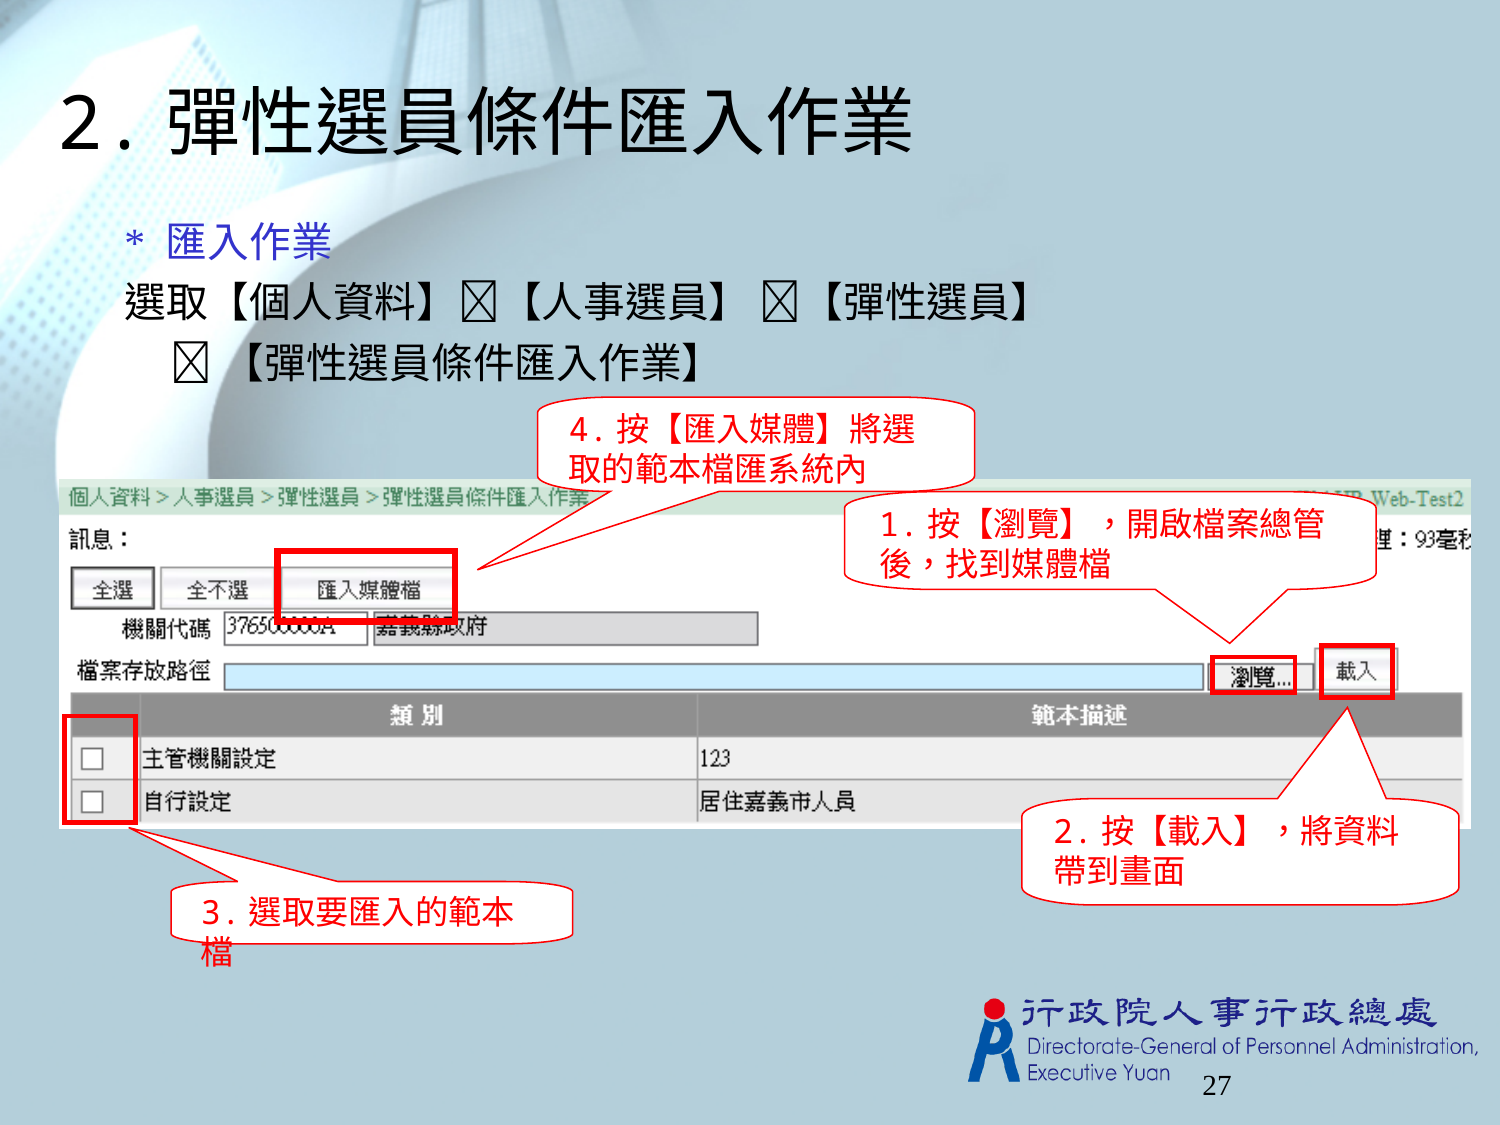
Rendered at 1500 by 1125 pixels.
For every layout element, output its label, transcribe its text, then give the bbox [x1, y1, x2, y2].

text_box 2.彈性選員條件匯入作業 [42, 67, 930, 172]
text_box 1.按【瀏覽】，開啟檔案總管後，找到媒體檔 [844, 491, 1377, 644]
text_box 4.按【匯入媒體】將選取的範本檔匯系統內 [477, 397, 975, 570]
text_box 3.選取要匯入的範本檔 [128, 827, 573, 944]
text_box 2.按【載入】，將資料帶到畫面 [1021, 707, 1459, 905]
text_box [1187, 1058, 1500, 1125]
list * 匯入作業 選取【個人資料】【人事選員】 【彈性選員】 【彈性選員條件匯入作業】 [53, 208, 1329, 398]
picture [59, 479, 1471, 829]
